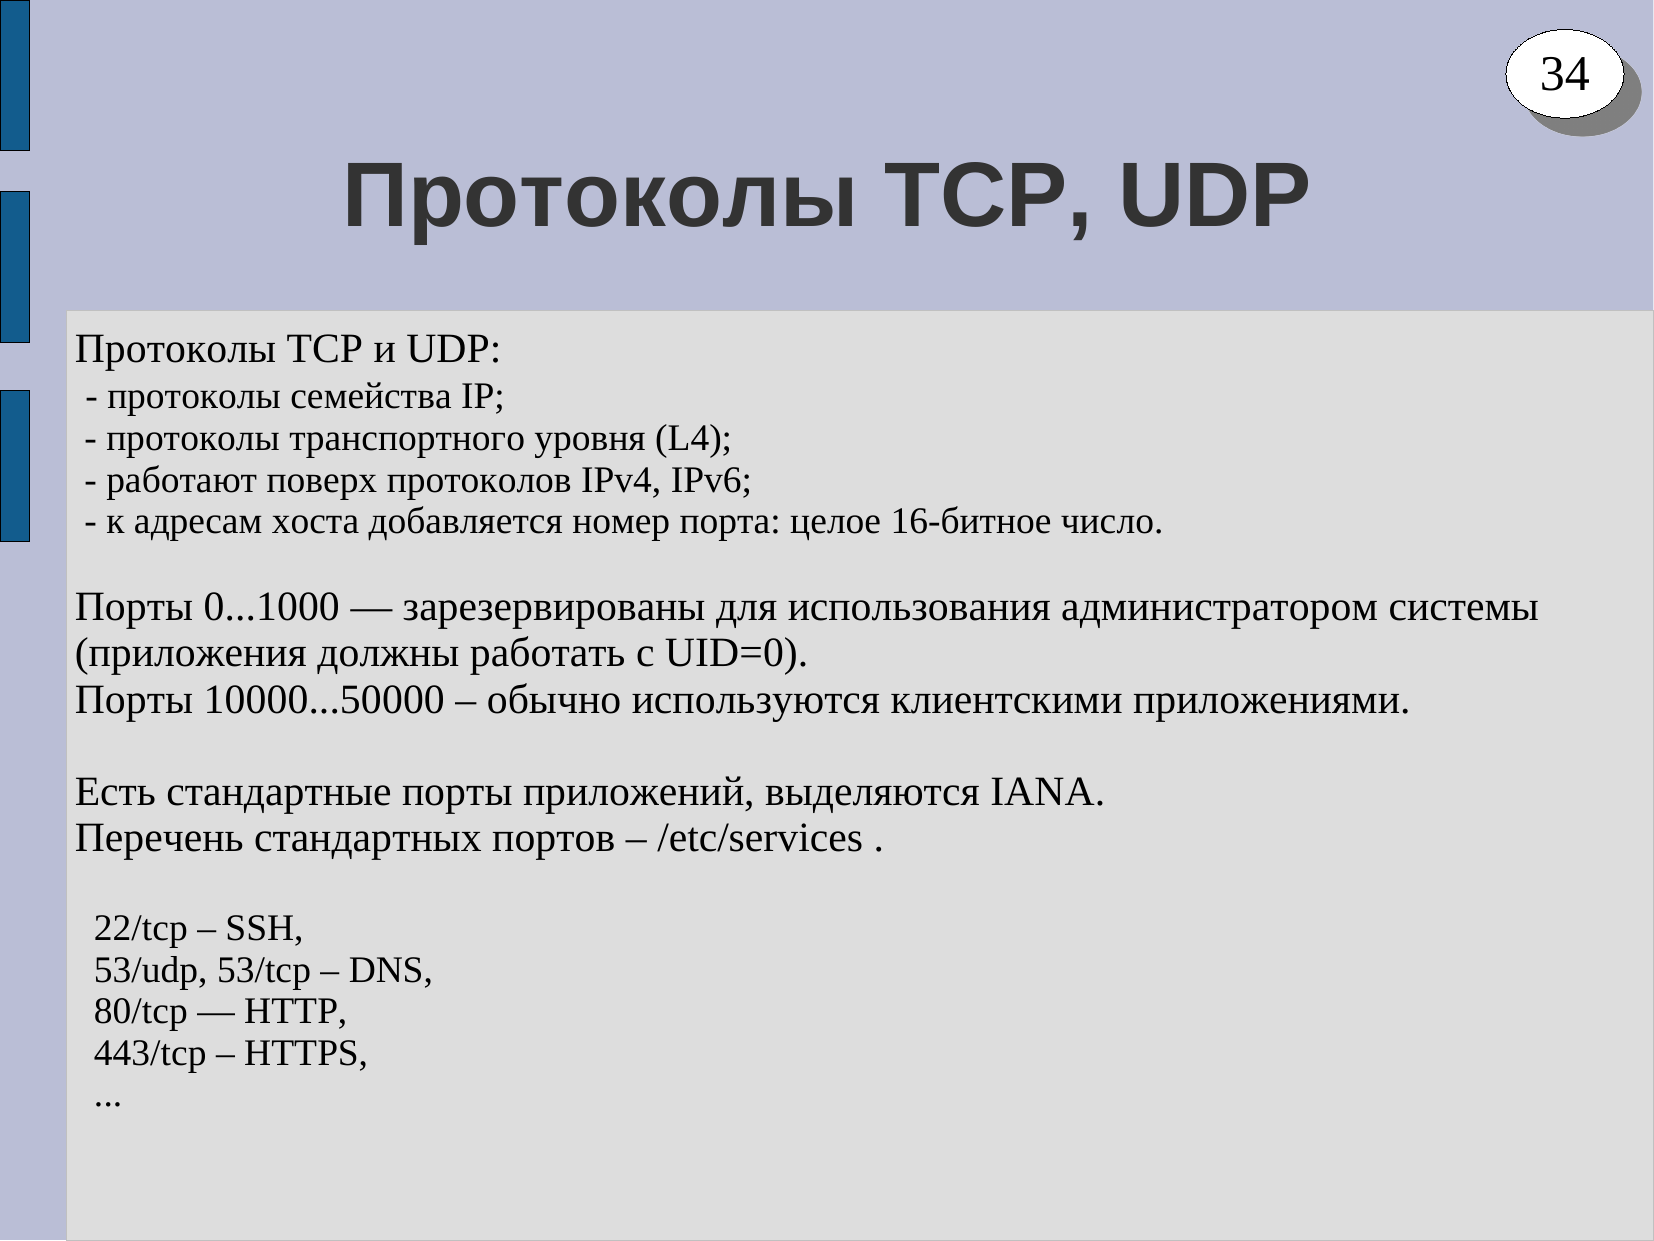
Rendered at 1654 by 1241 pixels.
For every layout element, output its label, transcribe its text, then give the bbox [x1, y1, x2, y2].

title Протоколы TCP, UDP [121, 91, 1534, 299]
text_box 34 [1505, 29, 1625, 119]
text_box Протоколы TCP и UDP: - протоколы семейства IP; - протоколы транспортного уровня (L4); - работают поверх протоколов IPv4, IPv6; - к адресам хоста добавляется номер порта: целое 16-битное число. Порты 0...1000 — зарезервированы для использования администратором системы (приложения должны работать с UID=0). Порты 10000...50000 – обычно используются клиентскими приложениями. Есть стандартные порты приложений, выделяются IANA. Перечень стандартных портов – /etc/services . 22/tcp – SSH, 53/udp, 53/tcp – DNS, 80/tcp — HTTP, 443/tcp – HTTPS, ... [74, 324, 1625, 1241]
